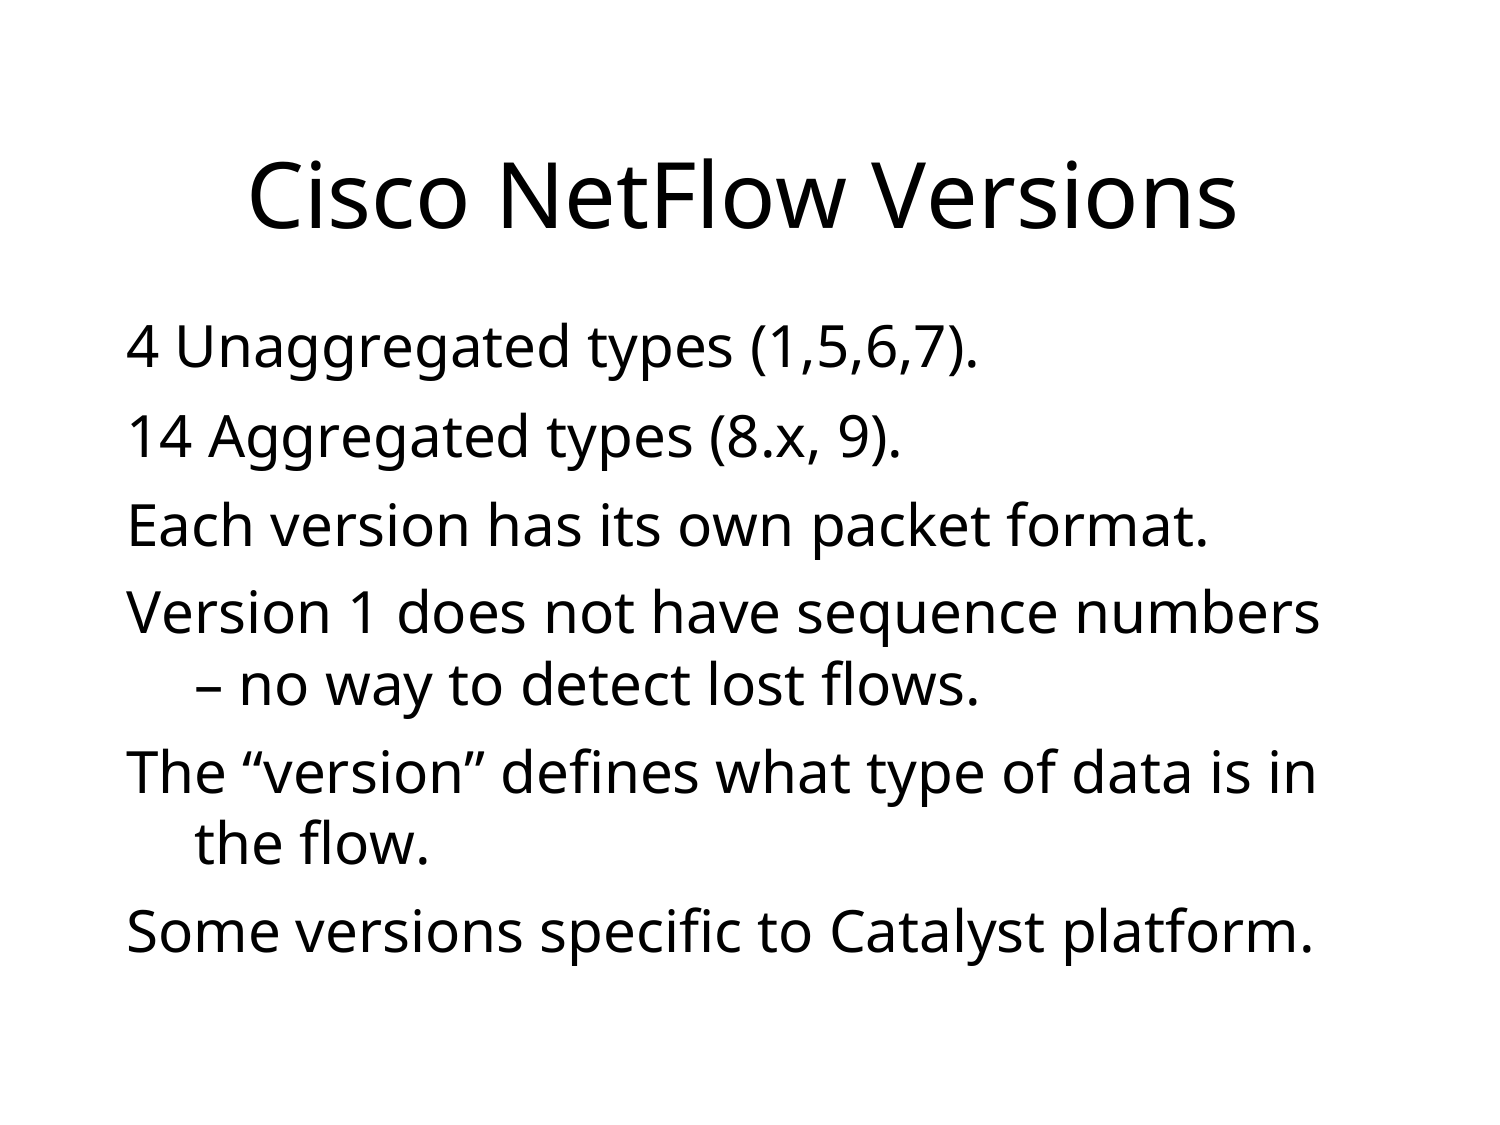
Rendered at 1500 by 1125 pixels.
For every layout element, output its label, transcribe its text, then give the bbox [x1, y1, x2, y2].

title Cisco NetFlow Versions [112, 79, 1388, 299]
list 4 Unaggregated types (1,5,6,7). 14 Aggregated types (8.x, 9). Each version has its own packet format. Version 1 does not have sequence numbers – no way to detect lost flows. The “version” defines what type of data is in the flow. Some versions specific to Catalyst platform. [112, 299, 1388, 1125]
